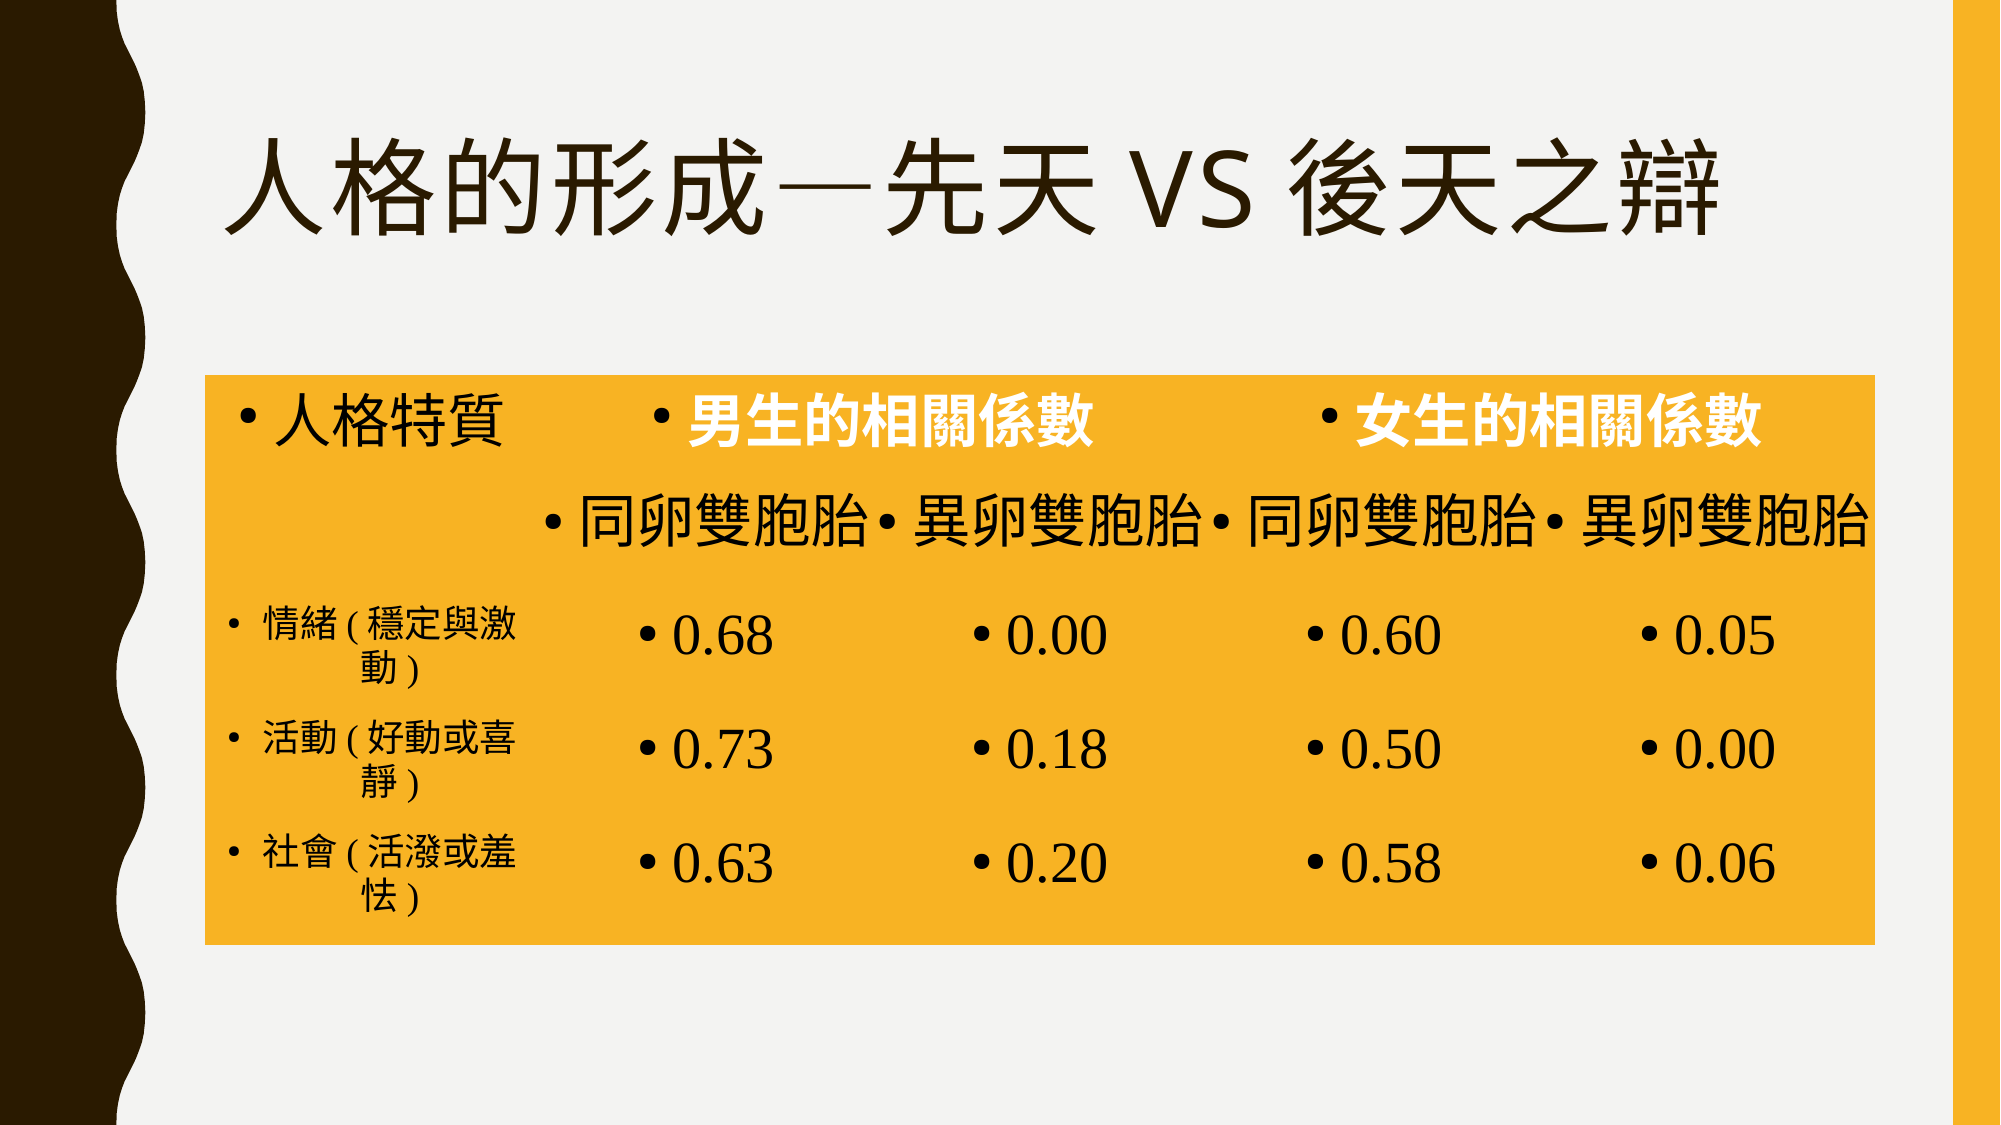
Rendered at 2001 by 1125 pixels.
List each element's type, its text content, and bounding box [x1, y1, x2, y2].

table_cell 情緒(穩定與激動) [205, 603, 539, 717]
title 人格的形成—先天VS後天之辯 [205, 128, 1876, 308]
table_header 男生的相關係數 [539, 375, 1207, 489]
table_cell 異卵雙胞胎 [1541, 489, 1875, 603]
table_cell 社會(活潑或羞怯) [205, 831, 539, 945]
table_header 女生的相關係數 [1207, 375, 1875, 489]
table_cell 0.63 [539, 831, 873, 945]
table_cell 0.00 [873, 603, 1207, 717]
table_cell 0.73 [539, 717, 873, 831]
table_cell 活動(好動或喜靜) [205, 717, 539, 831]
table_cell 同卵雙胞胎 [1207, 489, 1541, 603]
table_cell 0.58 [1207, 831, 1541, 945]
table_header 人格特質 [205, 375, 539, 603]
table_cell 0.68 [539, 603, 873, 717]
table_cell 0.06 [1541, 831, 1875, 945]
table_cell 0.05 [1541, 603, 1875, 717]
table_cell 0.18 [873, 717, 1207, 831]
table_cell 同卵雙胞胎 [539, 489, 873, 603]
table_cell 0.50 [1207, 717, 1541, 831]
table_cell 0.20 [873, 831, 1207, 945]
table_cell 異卵雙胞胎 [873, 489, 1207, 603]
table_cell 0.60 [1207, 603, 1541, 717]
table_cell 0.00 [1541, 717, 1875, 831]
